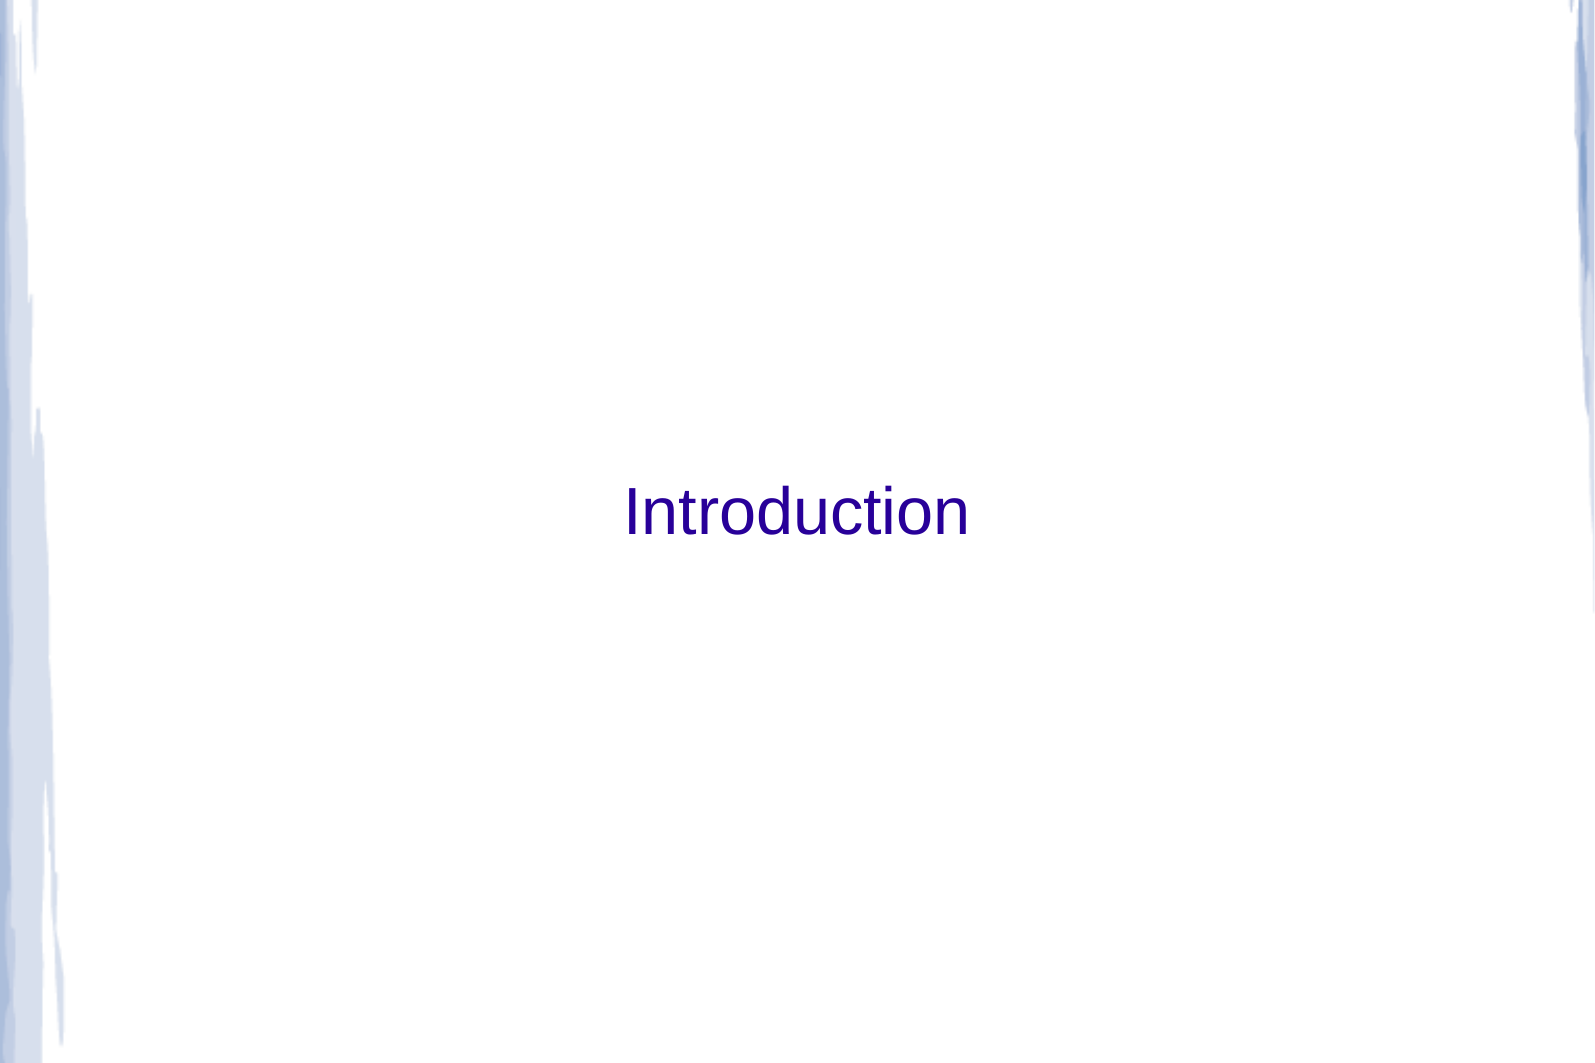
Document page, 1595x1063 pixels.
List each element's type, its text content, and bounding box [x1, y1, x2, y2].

subtitle Introduction [79, 42, 1515, 980]
picture [0, 0, 1595, 1063]
